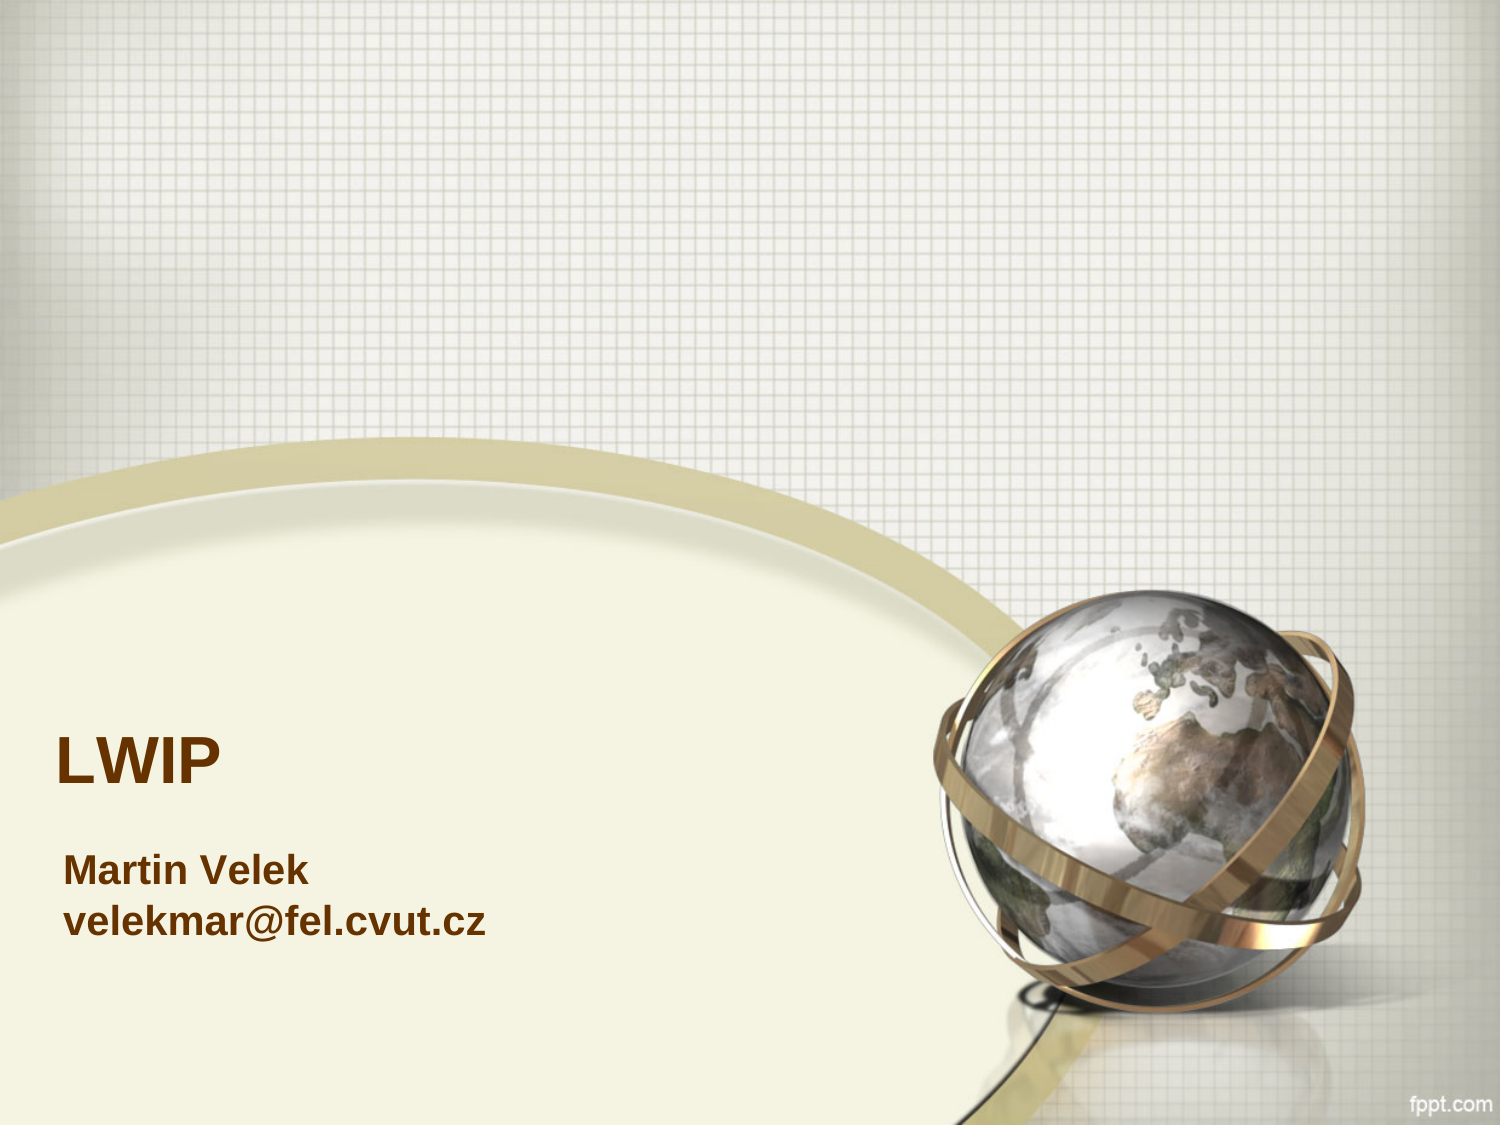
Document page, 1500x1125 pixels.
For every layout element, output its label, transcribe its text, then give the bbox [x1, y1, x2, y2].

picture [0, 0, 1500, 1125]
title LWIP [41, 704, 904, 811]
text_box Martin Velek velekmar@fel.cvut.cz [41, 840, 904, 947]
